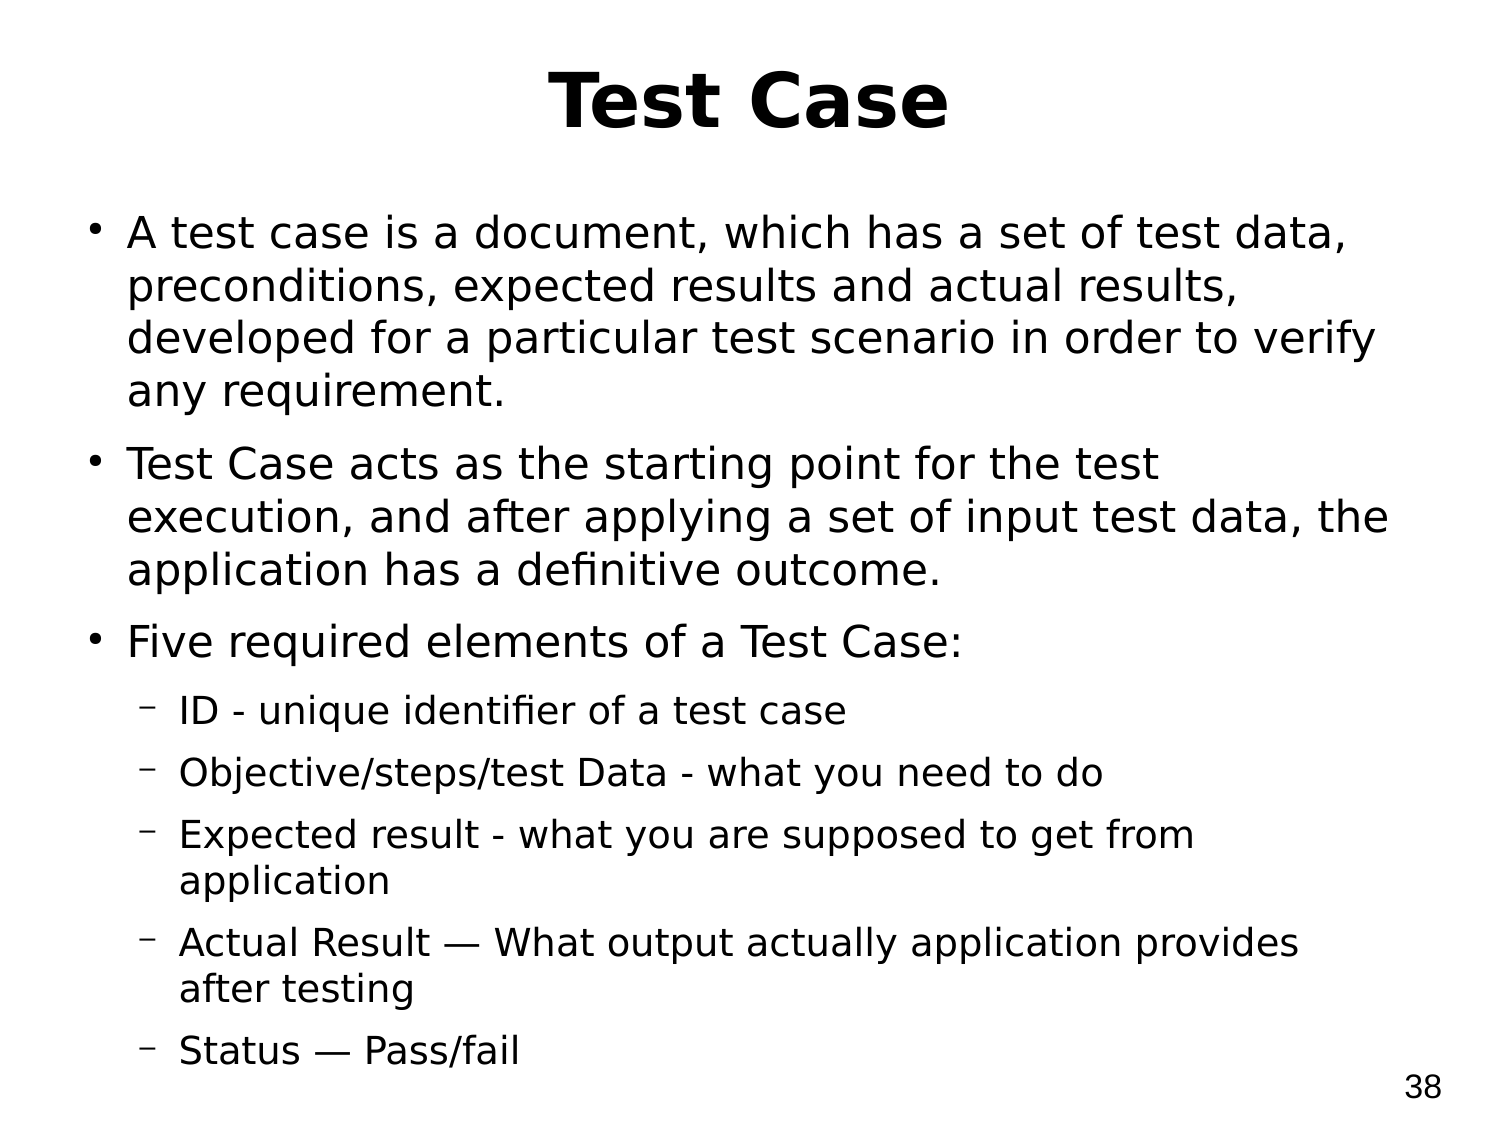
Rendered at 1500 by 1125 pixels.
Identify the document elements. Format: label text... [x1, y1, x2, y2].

title Test Case [75, 44, 1425, 177]
list A test case is a document, which has a set of test data, preconditions, expected results and actual results, developed for a particular test scenario in order to verify any requirement. Test Case acts as the starting point for the test execution, and after applying a set of input test data, the application has a definitive outcome. Five required elements of a Test Case: ID - unique identifier of a test case Objective/steps/test Data - what you need to do Expected result - what you are supposed to get from application Actual Result — What output actually application provides after testing Status — Pass/fail [75, 204, 1395, 1075]
